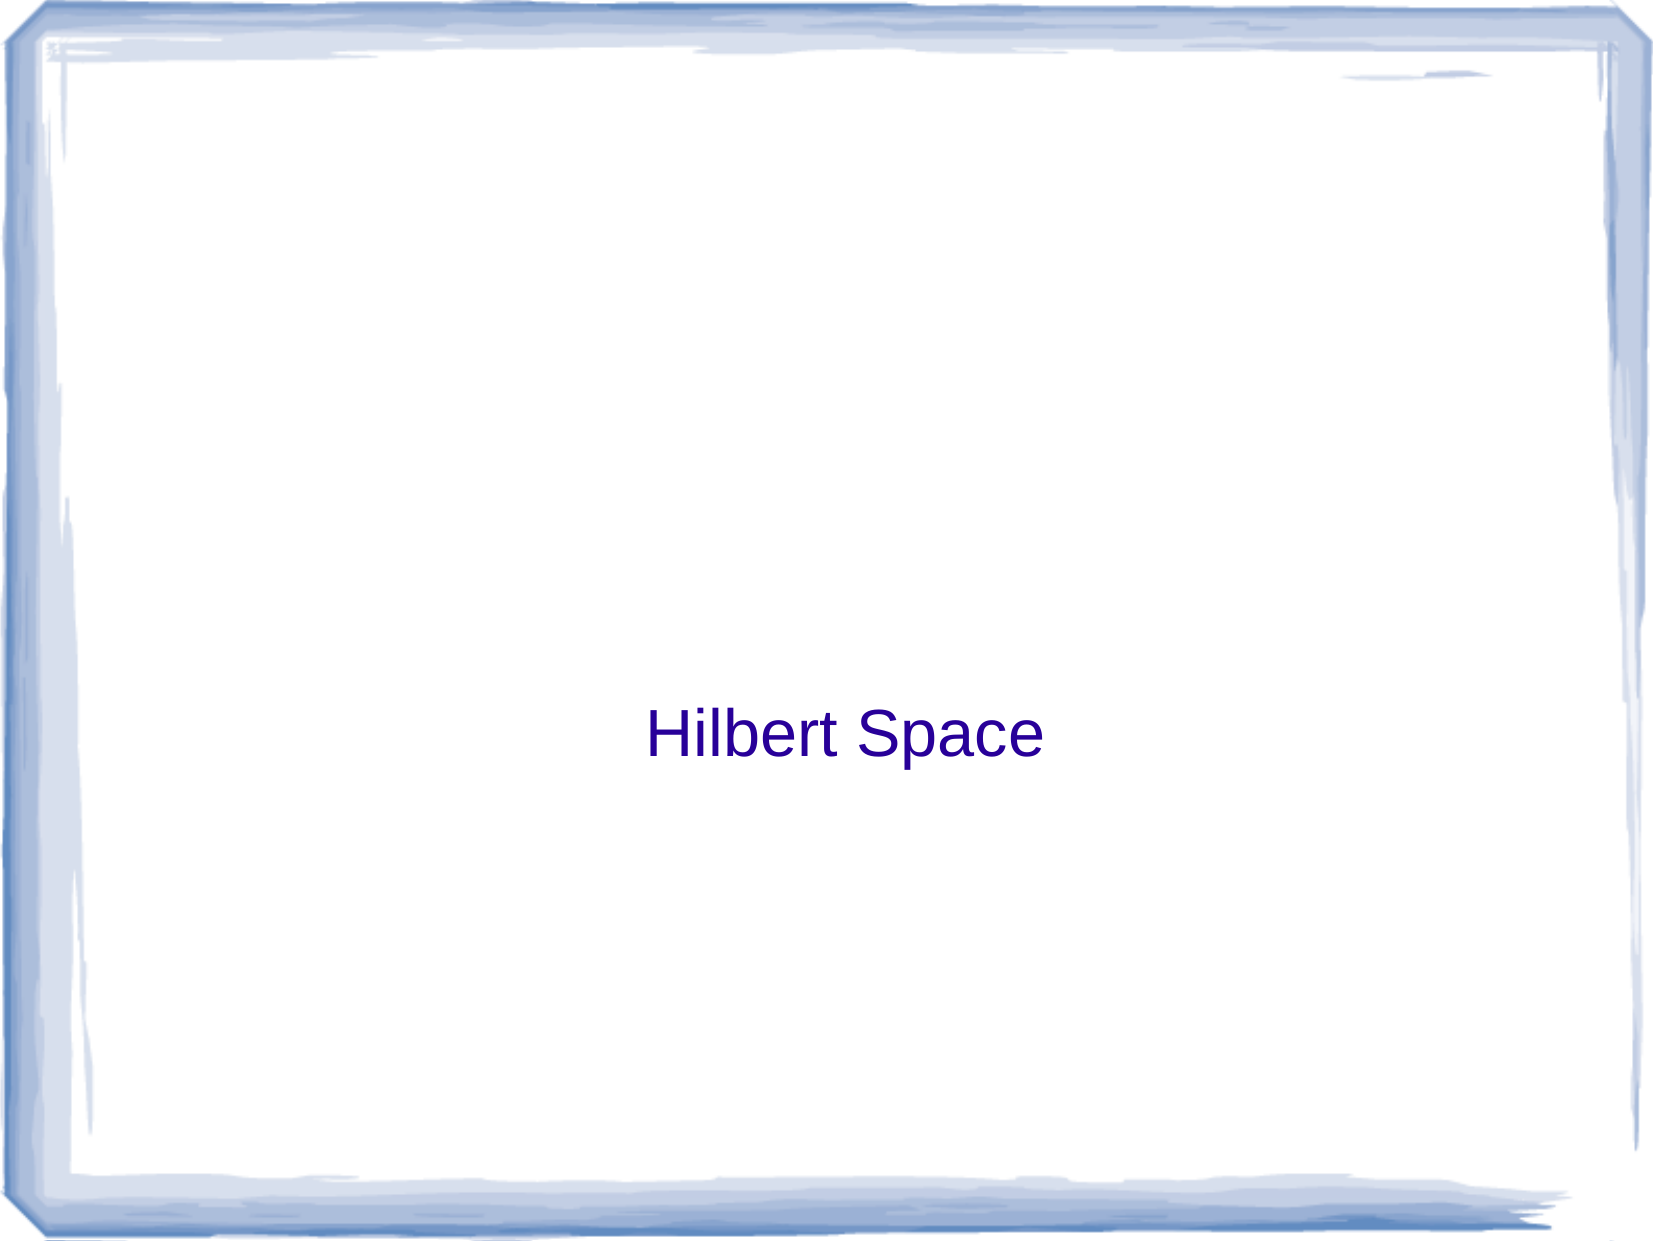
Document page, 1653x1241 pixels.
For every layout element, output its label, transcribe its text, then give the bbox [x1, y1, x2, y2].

picture [0, 0, 1653, 1241]
subtitle Hilbert Space [117, 324, 1571, 1144]
